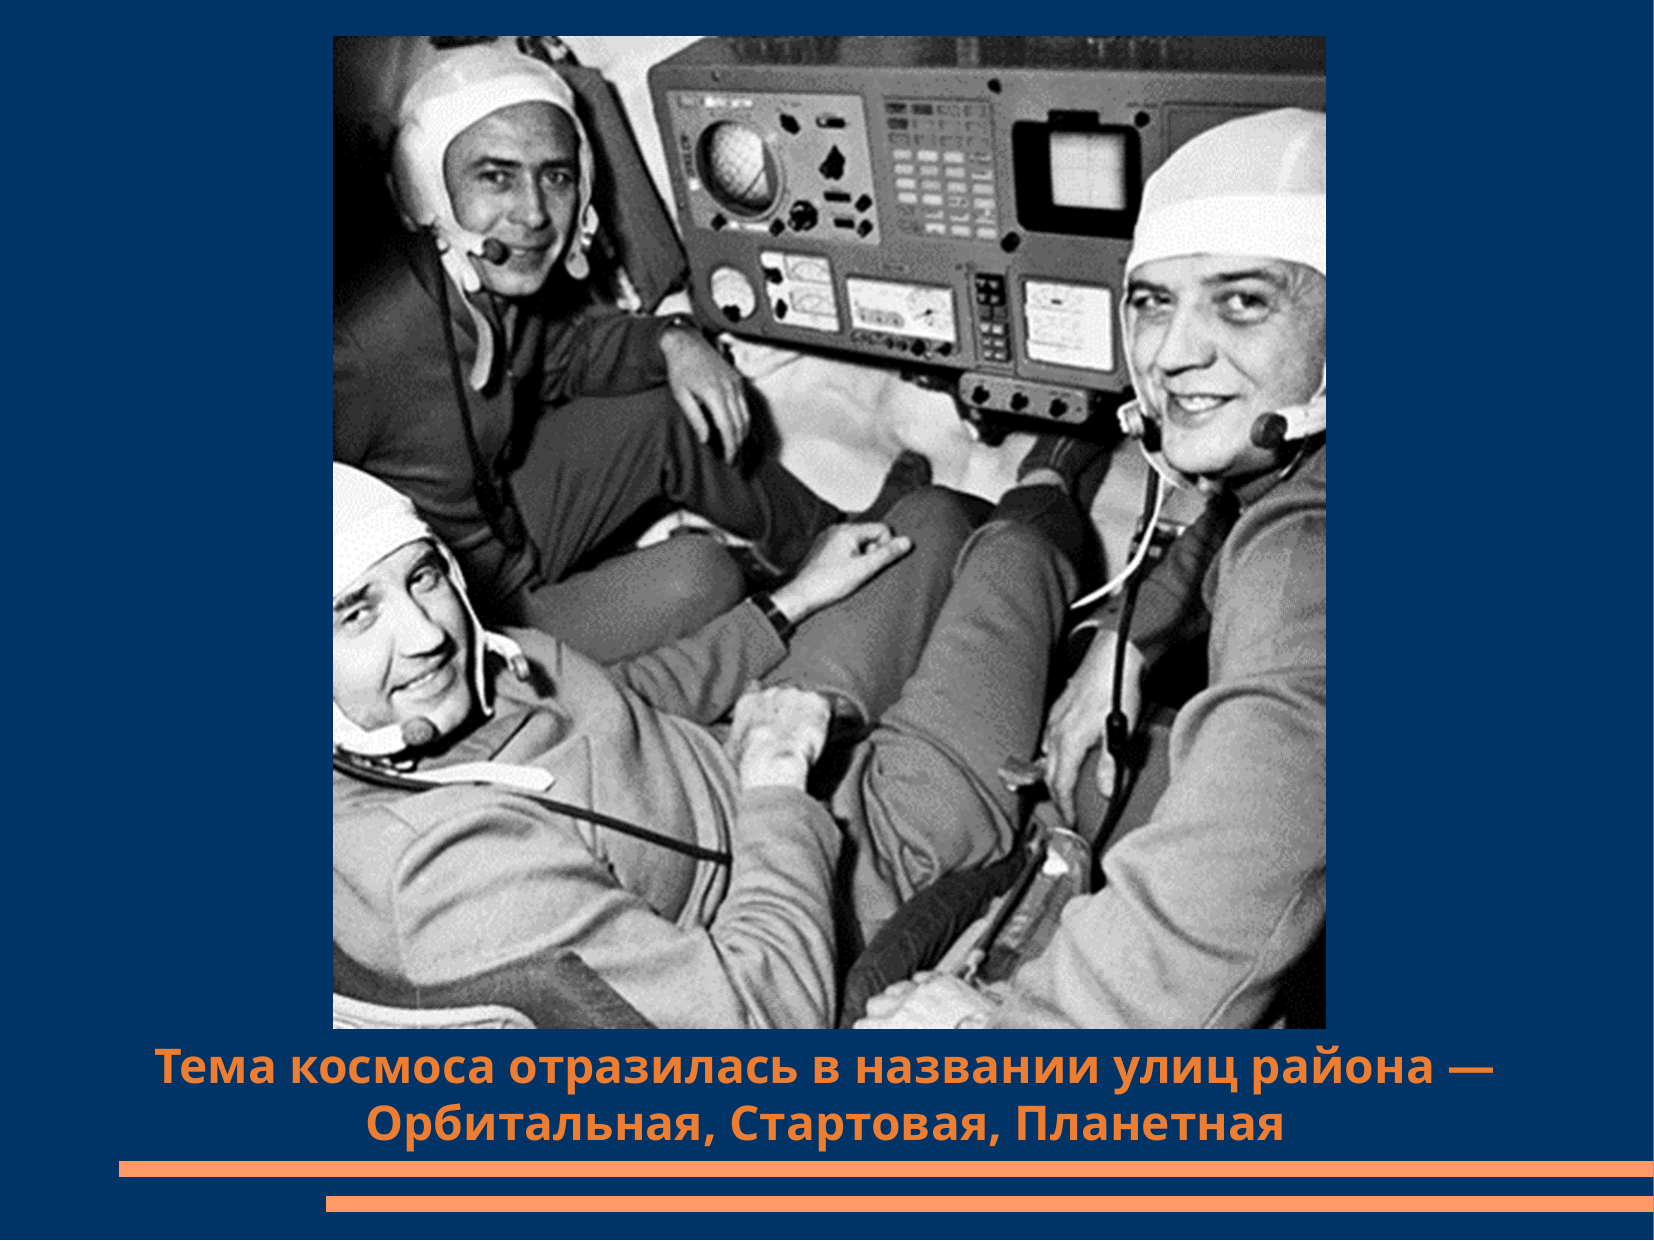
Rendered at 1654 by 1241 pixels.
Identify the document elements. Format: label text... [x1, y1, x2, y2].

text_box Тема космоса отразилась в названии улиц района — Орбитальная, Стартовая, Планетная [45, 1028, 1608, 1158]
picture [333, 37, 1326, 1028]
